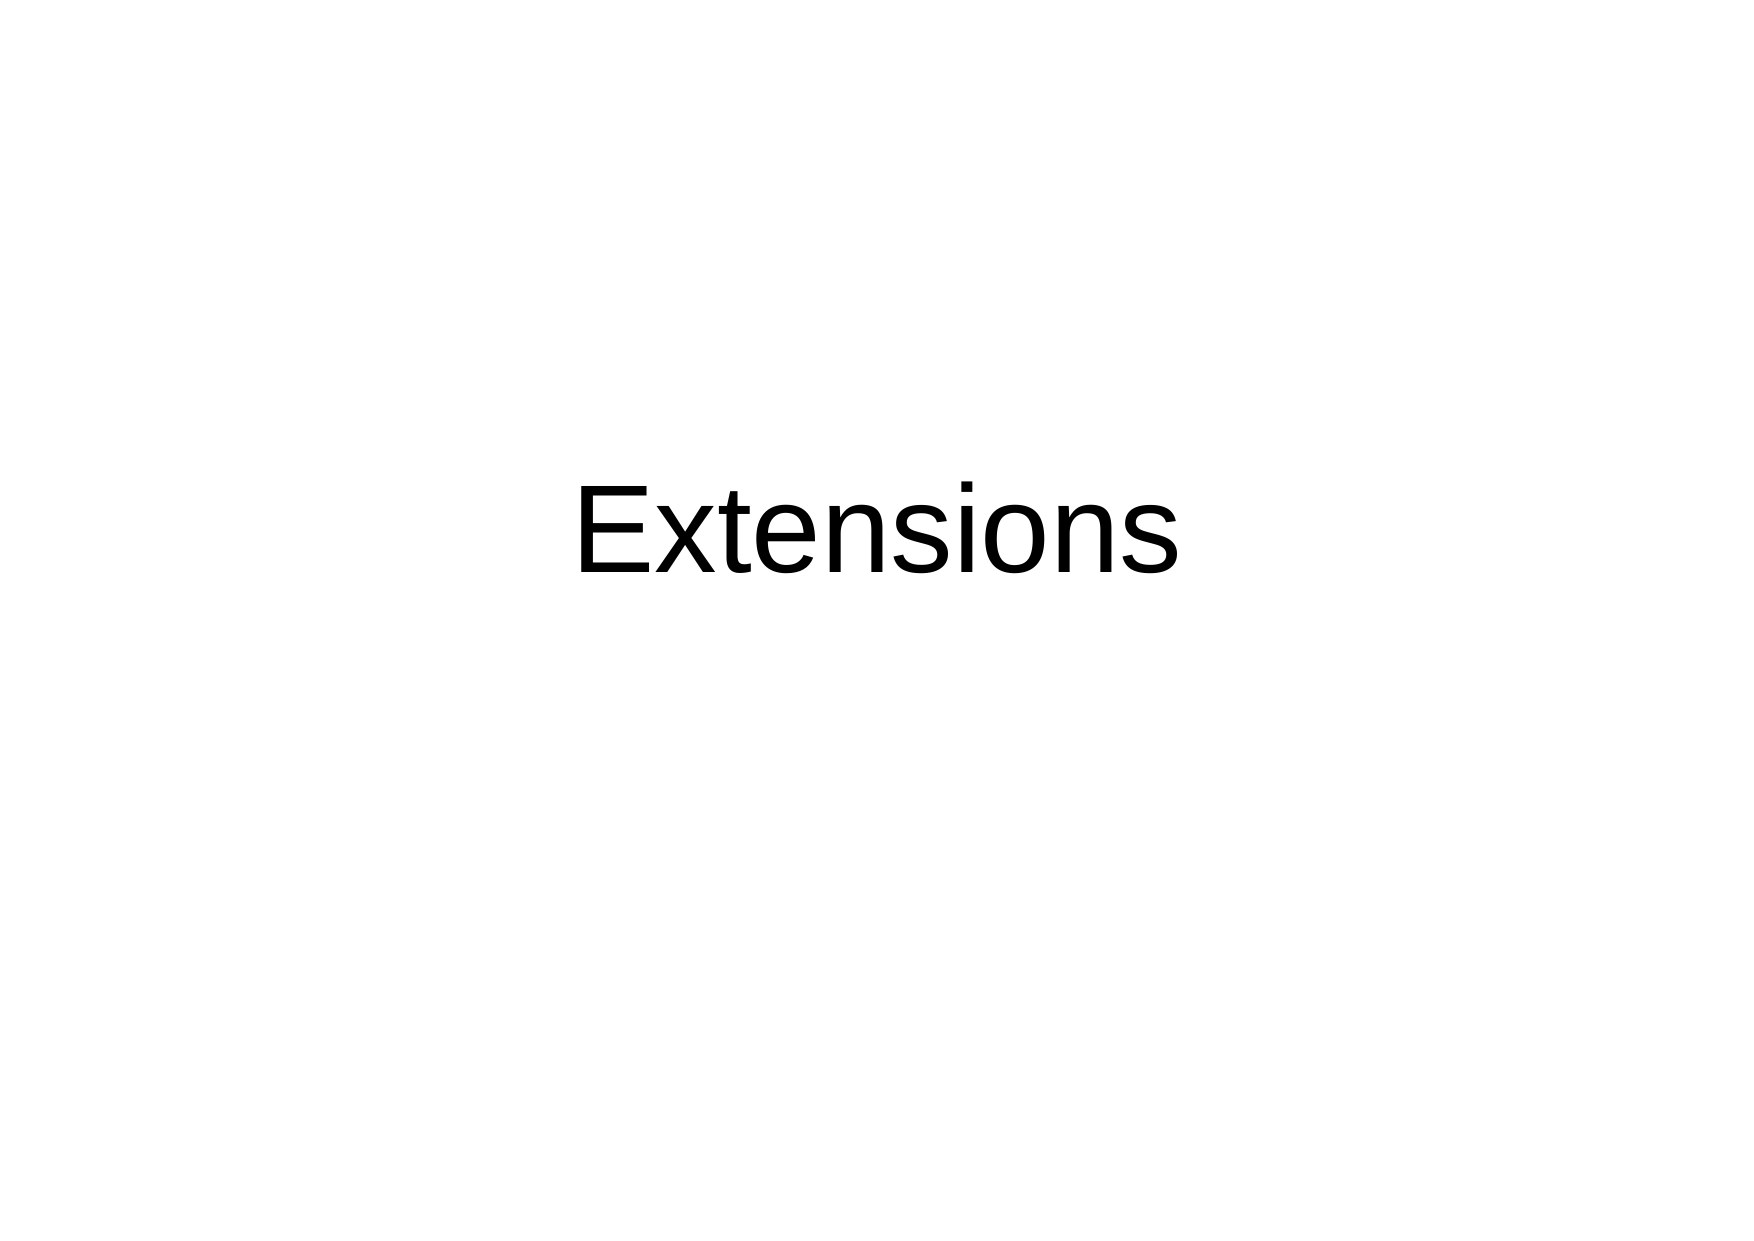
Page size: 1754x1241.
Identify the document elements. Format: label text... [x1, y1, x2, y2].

subtitle Extensions [87, 49, 1667, 1010]
